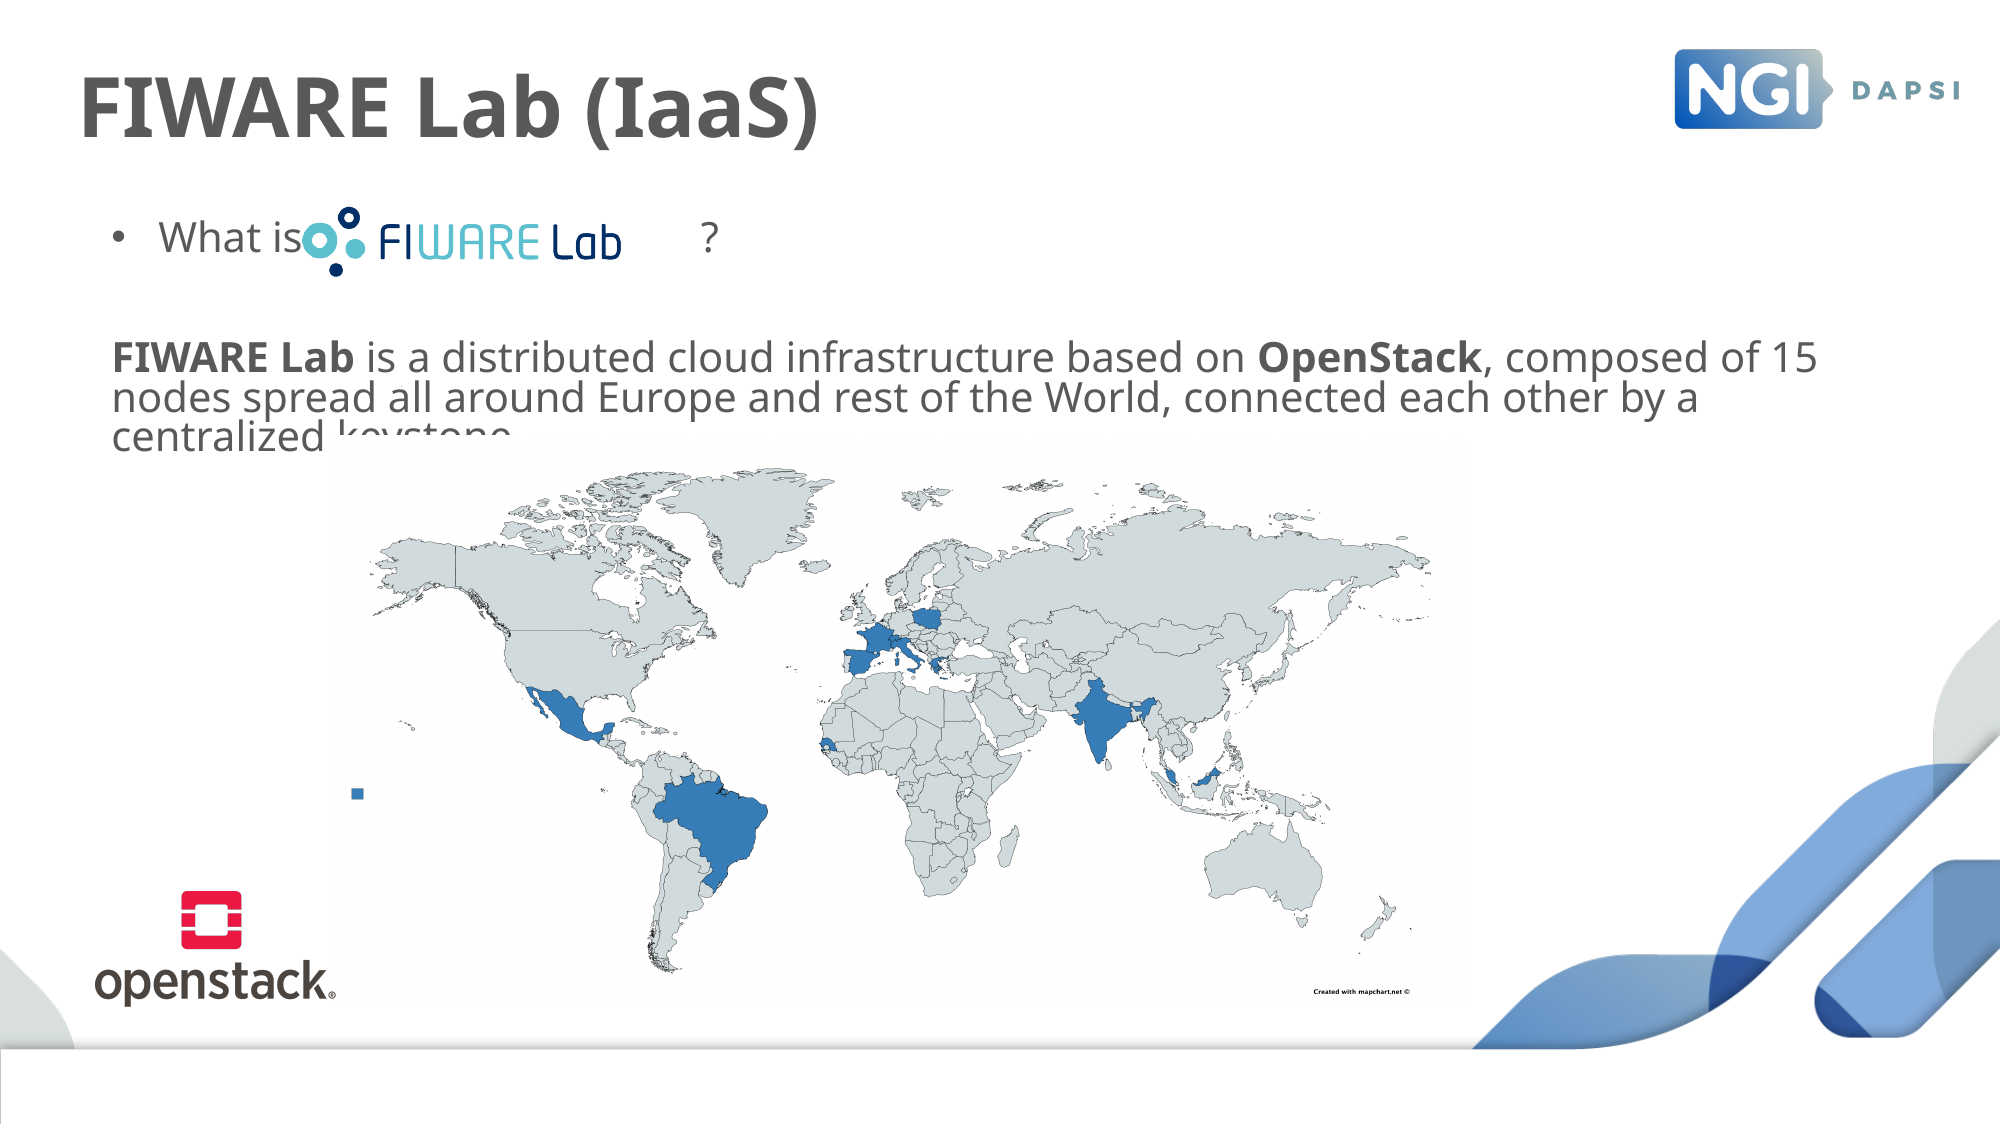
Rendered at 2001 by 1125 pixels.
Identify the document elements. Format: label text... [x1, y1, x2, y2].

picture [0, 435, 2000, 1124]
picture [1670, 44, 1972, 134]
list What is ? FIWARE Lab is a distributed cloud infrastructure based on OpenStack, composed of 15 nodes spread all around Europe and rest of the World, connected each other by a centralized keystone. [96, 214, 1887, 487]
list FIWARE Lab (IaaS) [62, 46, 1638, 214]
picture [302, 206, 621, 277]
